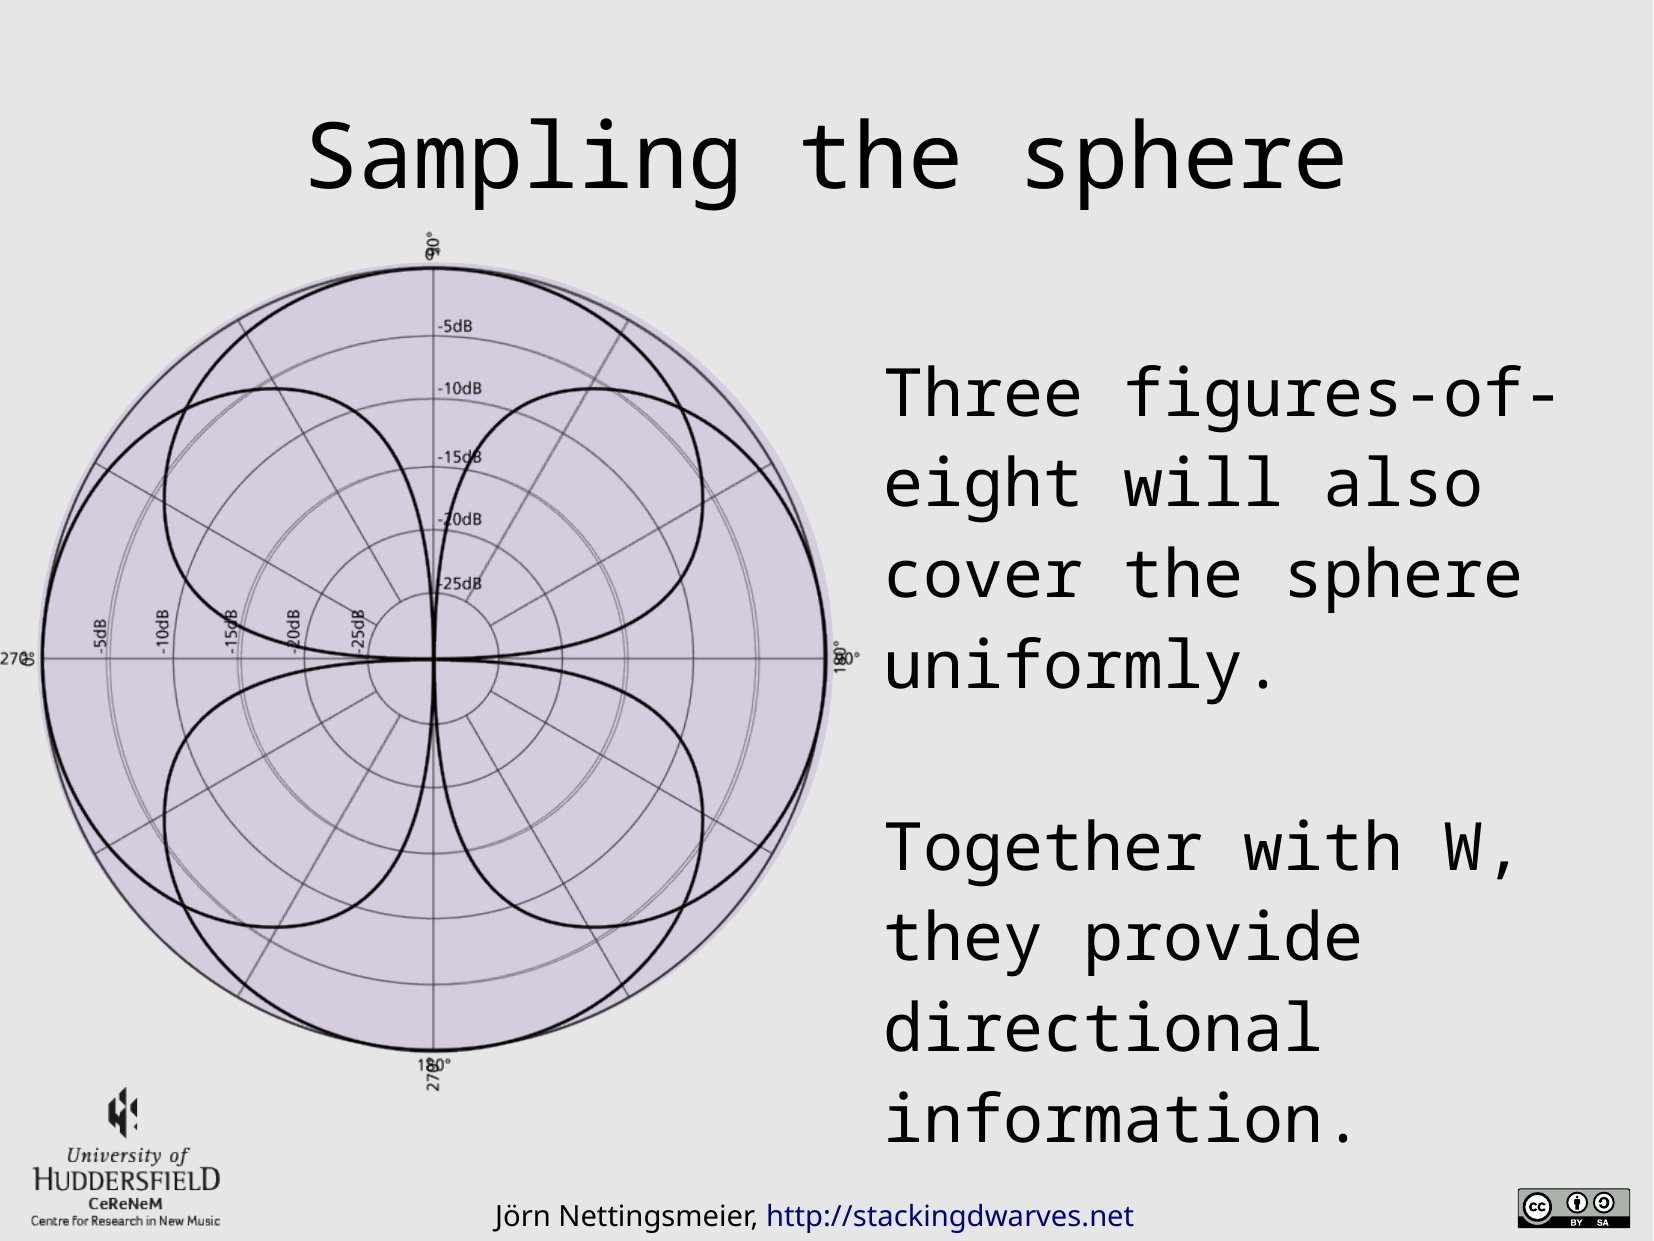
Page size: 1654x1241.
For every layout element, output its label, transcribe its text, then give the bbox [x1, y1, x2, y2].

text_box Three figures-of-eight will also cover the sphere uniformly. Together with W, they provide directional information. [868, 337, 1623, 1131]
picture [0, 212, 880, 1229]
title Sampling the sphere [82, 45, 1571, 261]
